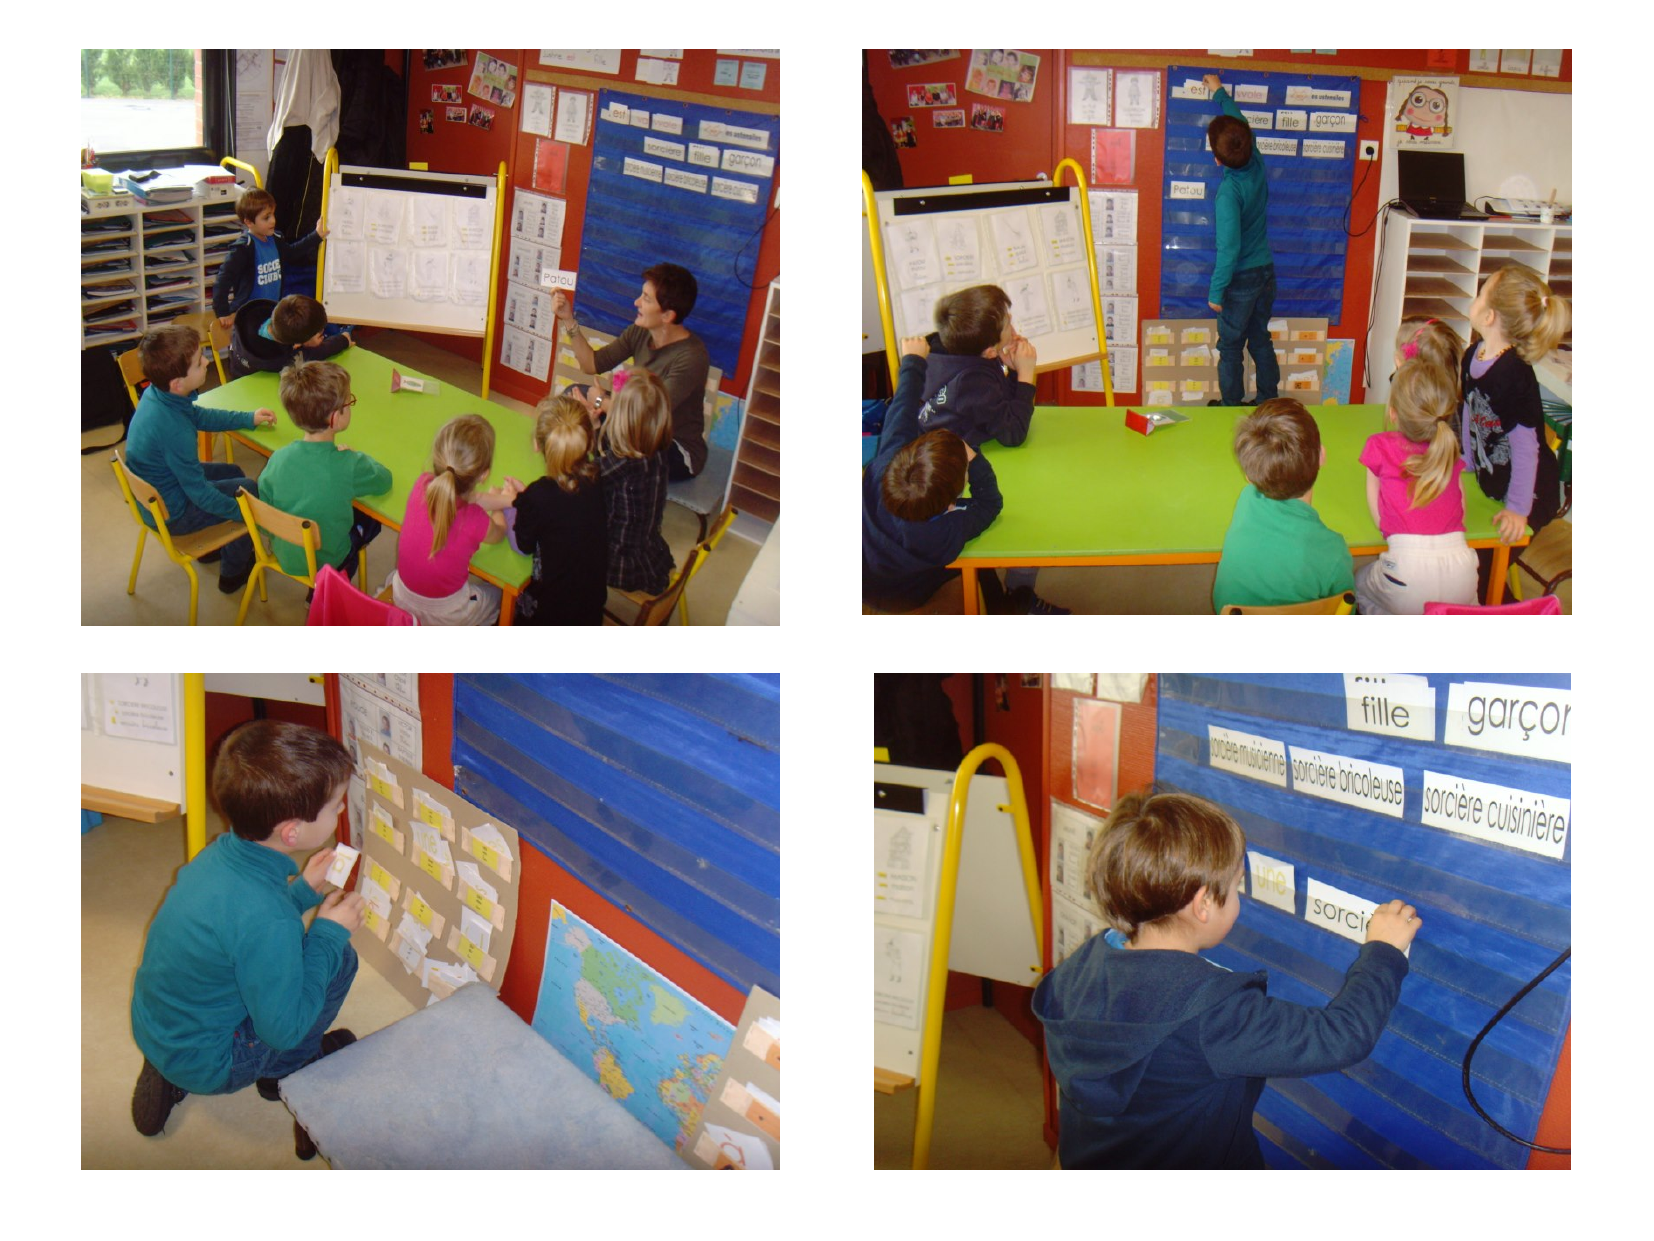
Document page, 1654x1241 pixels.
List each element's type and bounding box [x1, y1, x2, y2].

picture [81, 673, 780, 1170]
picture [862, 49, 1572, 615]
picture [81, 49, 780, 626]
picture [874, 673, 1571, 1170]
